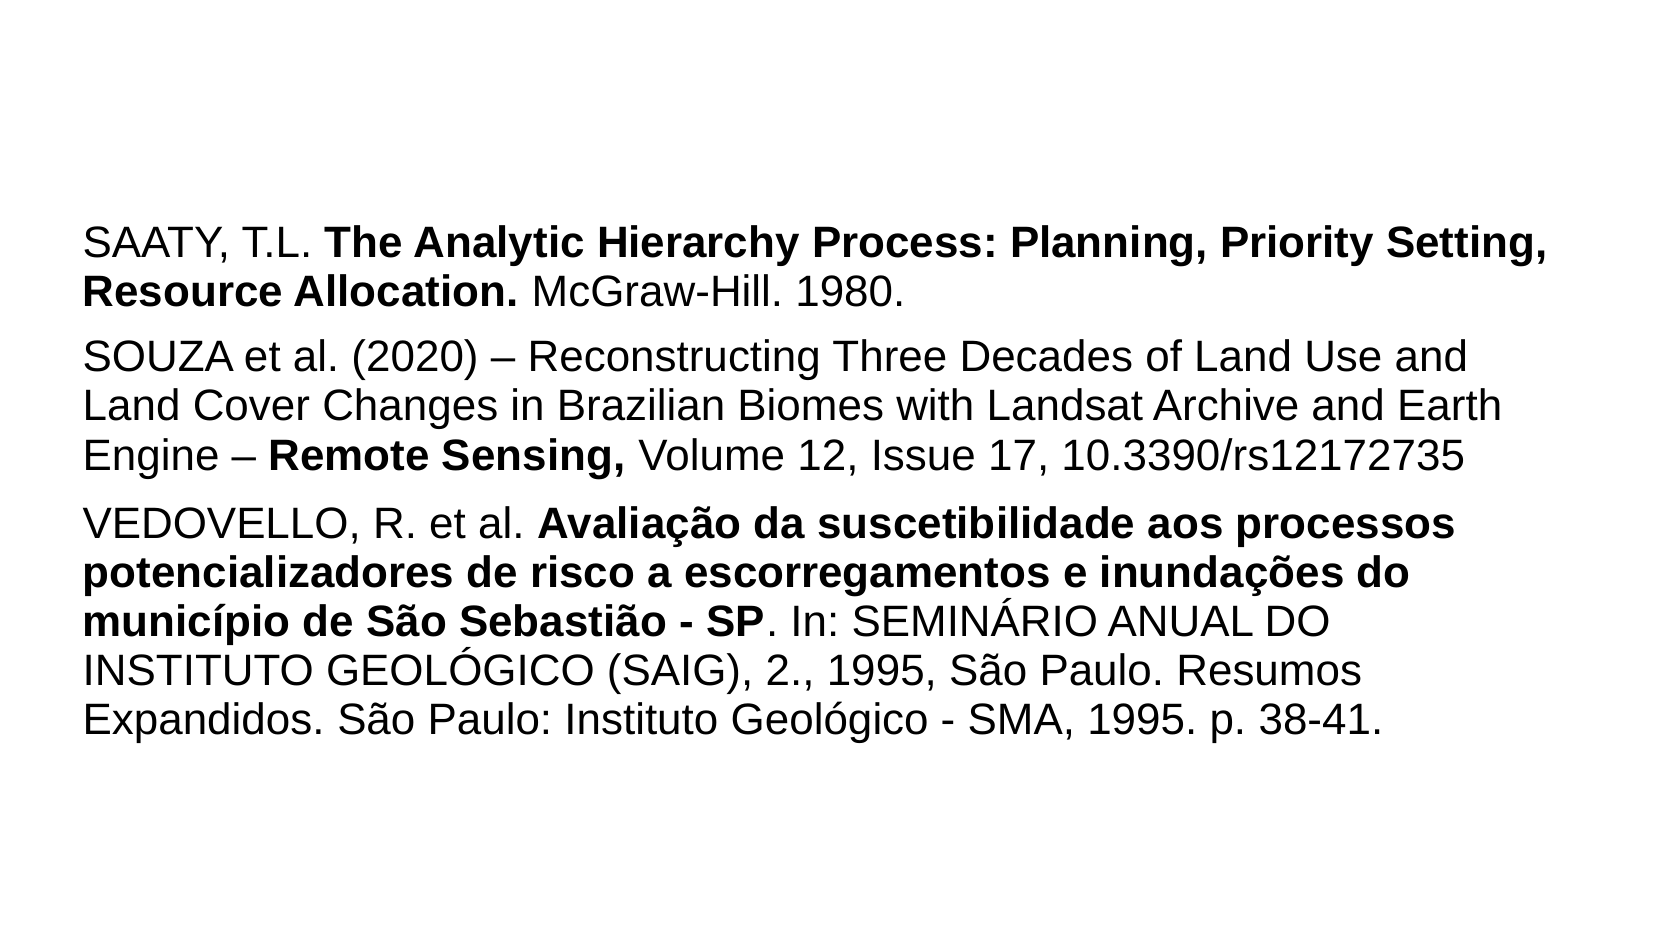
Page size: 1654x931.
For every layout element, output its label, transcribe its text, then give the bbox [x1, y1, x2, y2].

list SAATY, T.L. The Analytic Hierarchy Process: Planning, Priority Setting, Resource Allocation. McGraw-Hill. 1980. SOUZA et al. (2020) – Reconstructing Three Decades of Land Use and Land Cover Changes in Brazilian Biomes with Landsat Archive and Earth Engine – Remote Sensing, Volume 12, Issue 17, 10.3390/rs12172735 VEDOVELLO, R. et al. Avaliação da suscetibilidade aos processos potencializadores de risco a escorregamentos e inundações do município de São Sebastião - SP. In: SEMINÁRIO ANUAL DO INSTITUTO GEOLÓGICO (SAIG), 2., 1995, São Paulo. Resumos Expandidos. São Paulo: Instituto Geológico - SMA, 1995. p. 38-41. [82, 217, 1571, 758]
